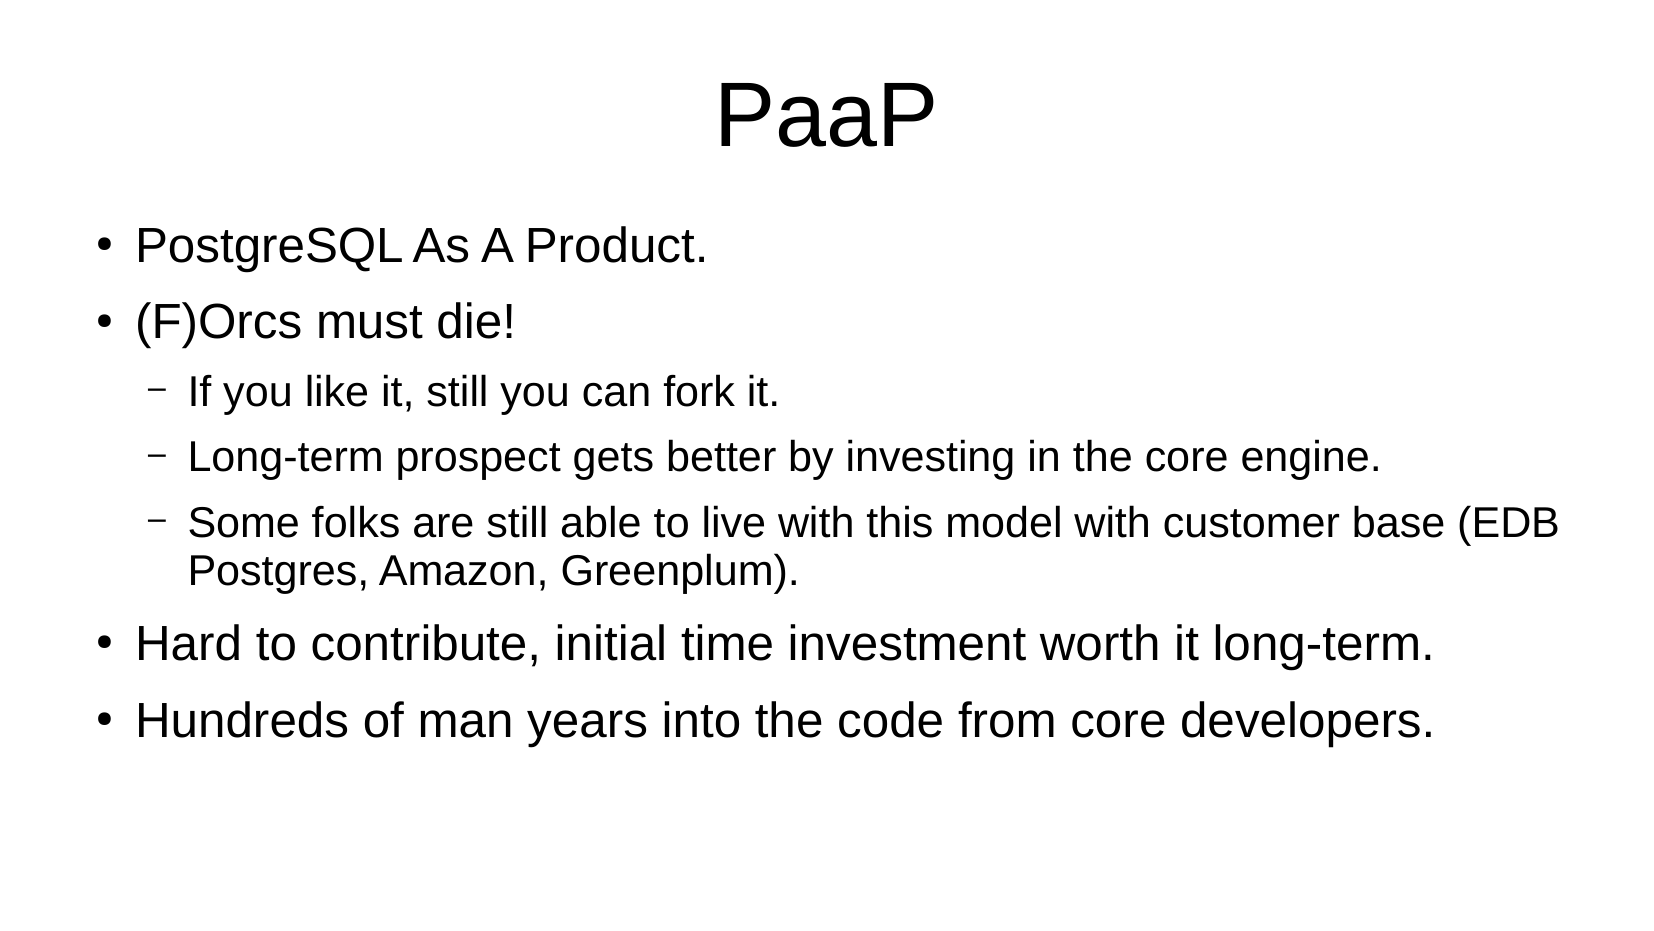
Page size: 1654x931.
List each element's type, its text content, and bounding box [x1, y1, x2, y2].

title PaaP [82, 37, 1571, 193]
list PostgreSQL As A Product. (F)Orcs must die! If you like it, still you can fork it. Long-term prospect gets better by investing in the core engine. Some folks are still able to live with this model with customer base (EDB Postgres, Amazon, Greenplum). Hard to contribute, initial time investment worth it long-term. Hundreds of man years into the code from core developers. [82, 217, 1571, 758]
